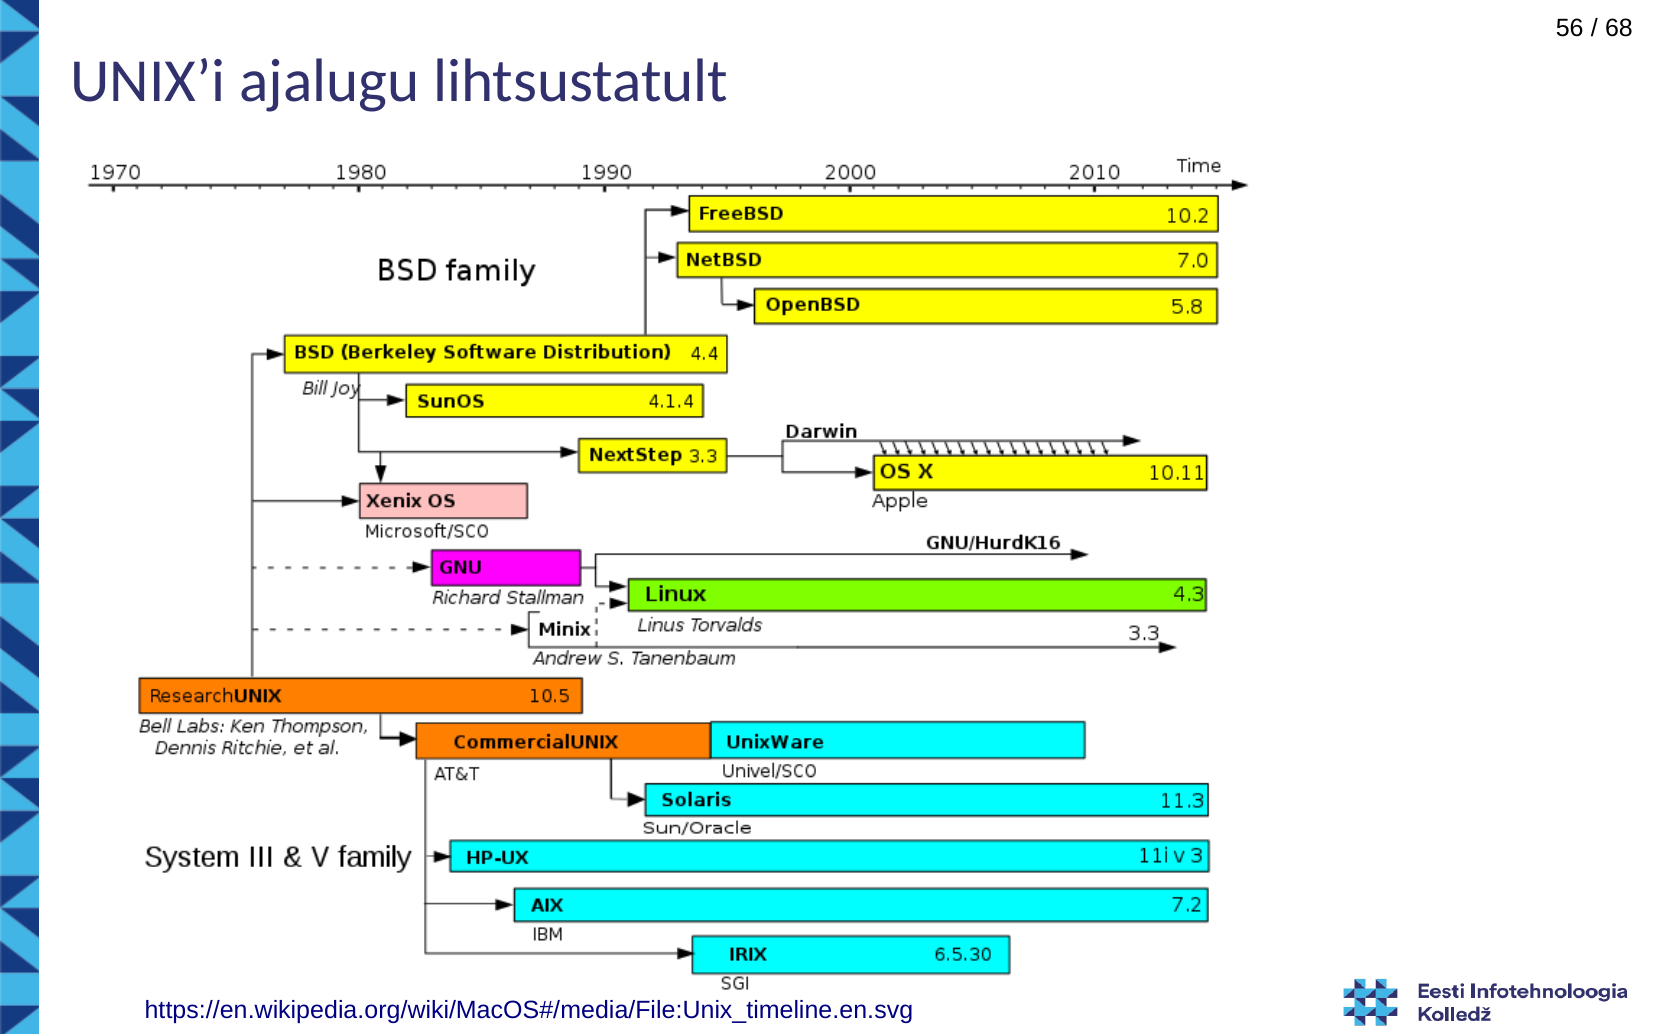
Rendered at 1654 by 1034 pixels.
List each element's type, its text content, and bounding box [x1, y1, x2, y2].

text_box https://en.wikipedia.org/wiki/MacOS#/media/File:Unix_timeline.en.svg [129, 988, 945, 1032]
picture [72, 129, 1300, 1011]
title UNIX’i ajalugu lihtsustatult [70, 41, 1630, 130]
